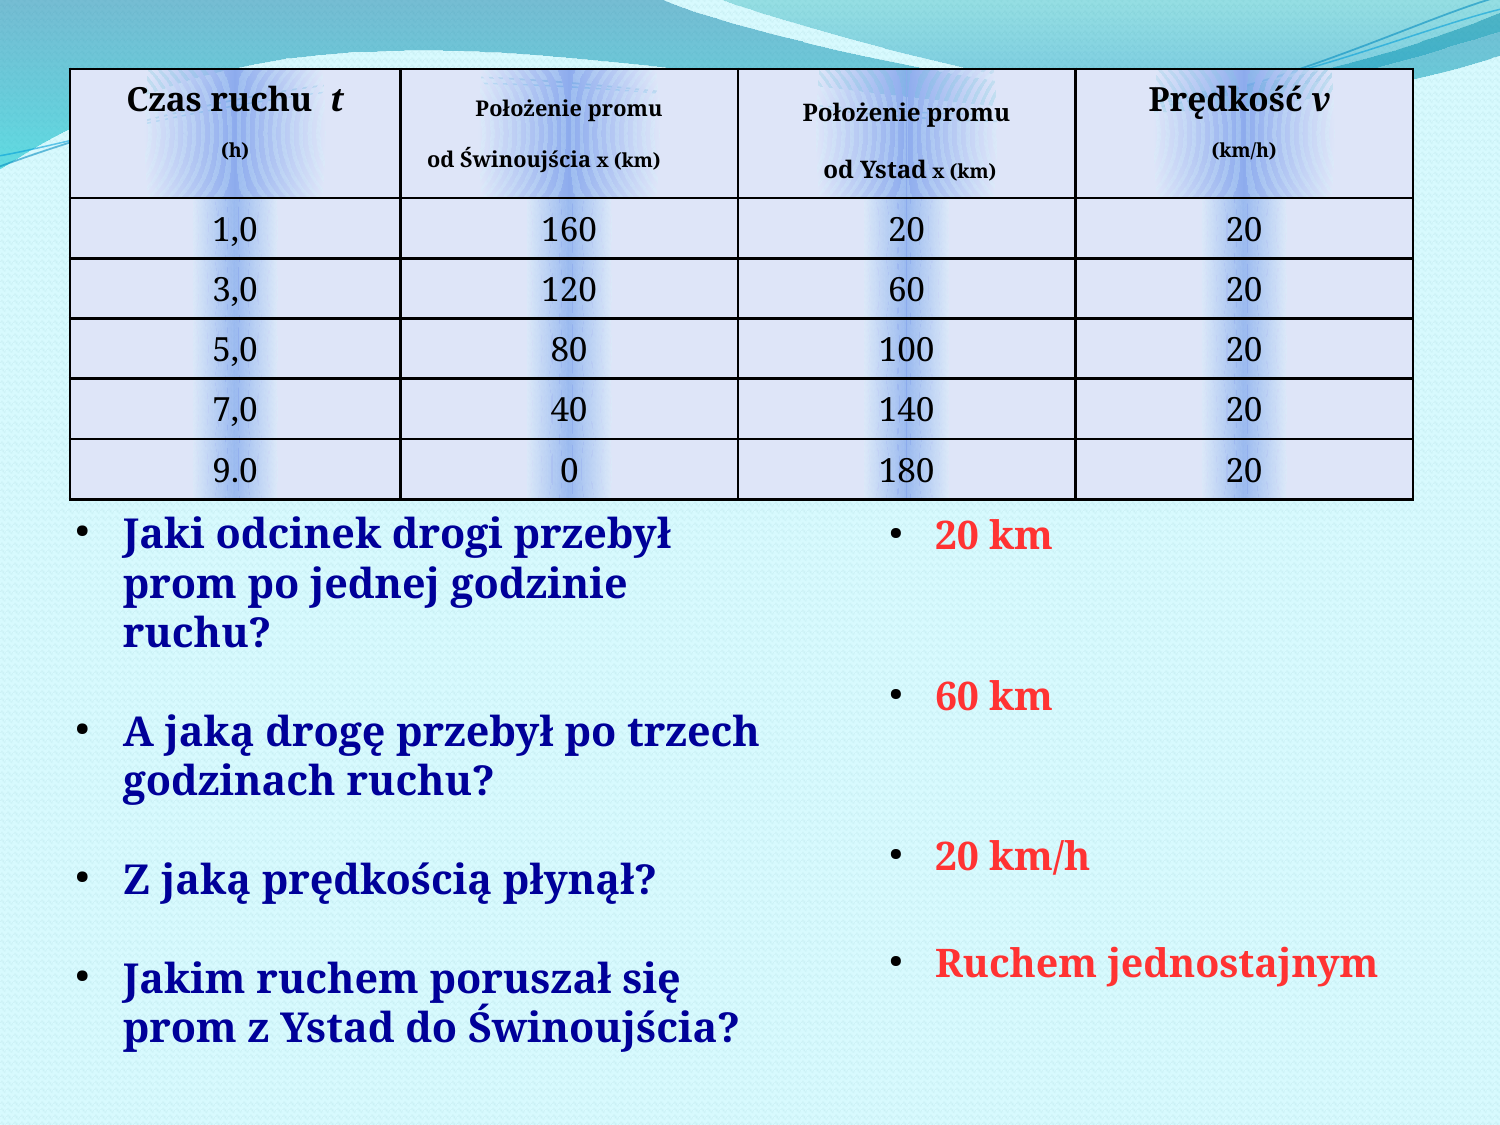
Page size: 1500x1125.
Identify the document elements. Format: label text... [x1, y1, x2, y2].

table_cell 1,0 [71, 199, 399, 257]
table_cell 80 [402, 320, 737, 377]
table_header Prędkość v (km/h) [1077, 70, 1412, 197]
table_cell 140 [739, 380, 1074, 438]
table_cell 100 [739, 320, 1074, 377]
list 20 km 60 km 20 km/h Ruchem jednostajnym [874, 507, 1500, 993]
table_header Położenie promu od Świnoujścia x (km) [402, 70, 737, 197]
table_cell 5,0 [71, 320, 399, 377]
table_cell 9.0 [71, 440, 399, 498]
table_cell 20 [1077, 260, 1412, 317]
table_cell 7,0 [71, 380, 399, 438]
table_cell 20 [1077, 440, 1412, 498]
table_cell 20 [1077, 320, 1412, 377]
table_cell 20 [1077, 380, 1412, 438]
table_cell 40 [402, 380, 737, 438]
table_cell 3,0 [71, 260, 399, 317]
table_cell 20 [739, 199, 1074, 257]
table_header Położenie promu od Ystad x (km) [739, 70, 1074, 197]
table_cell 20 [1077, 199, 1412, 257]
table_cell 60 [739, 260, 1074, 317]
table_cell 0 [402, 440, 737, 498]
table_cell 160 [402, 199, 737, 257]
table_header Czas ruchu t (h) [71, 70, 399, 197]
table_cell 180 [739, 440, 1074, 498]
picture [0, 0, 1500, 1125]
list Jaki odcinek drogi przebył prom po jednej godzinie ruchu? A jaką drogę przebył po trzech godzinach ruchu? Z jaką prędkością płynął? Jakim ruchem poruszał się prom z Ystad do Świnoujścia? [59, 507, 768, 1052]
table_cell 120 [402, 260, 737, 317]
